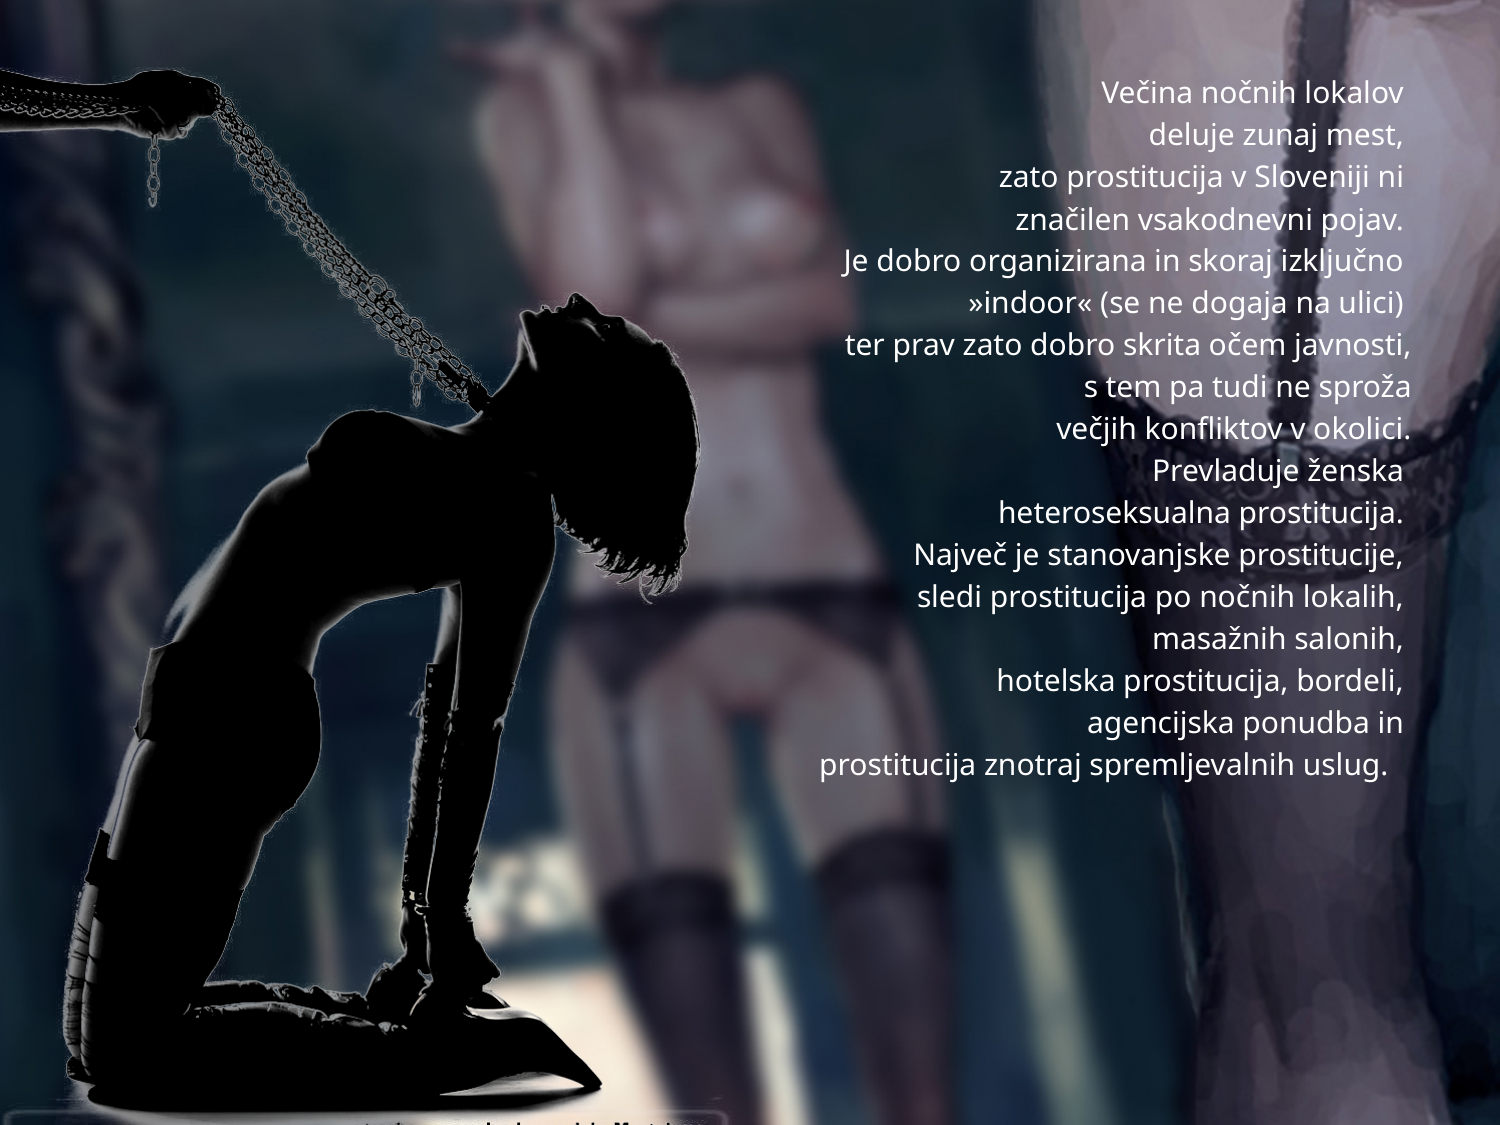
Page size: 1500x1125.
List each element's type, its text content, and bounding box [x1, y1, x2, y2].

picture [0, 0, 1500, 1125]
list Večina nočnih lokalov deluje zunaj mest, zato prostitucija v Sloveniji ni značilen vsakodnevni pojav. Je dobro organizirana in skoraj izključno »indoor« (se ne dogaja na ulici) ter prav zato dobro skrita očem javnosti, s tem pa tudi ne sproža večjih konfliktov v okolici. Prevladuje ženska heteroseksualna prostitucija. Največ je stanovanjske prostitucije, sledi prostitucija po nočnih lokalih, masažnih salonih, hotelska prostitucija, bordeli, agencijska ponudba in prostitucija znotraj spremljevalnih uslug. [643, 66, 1427, 799]
